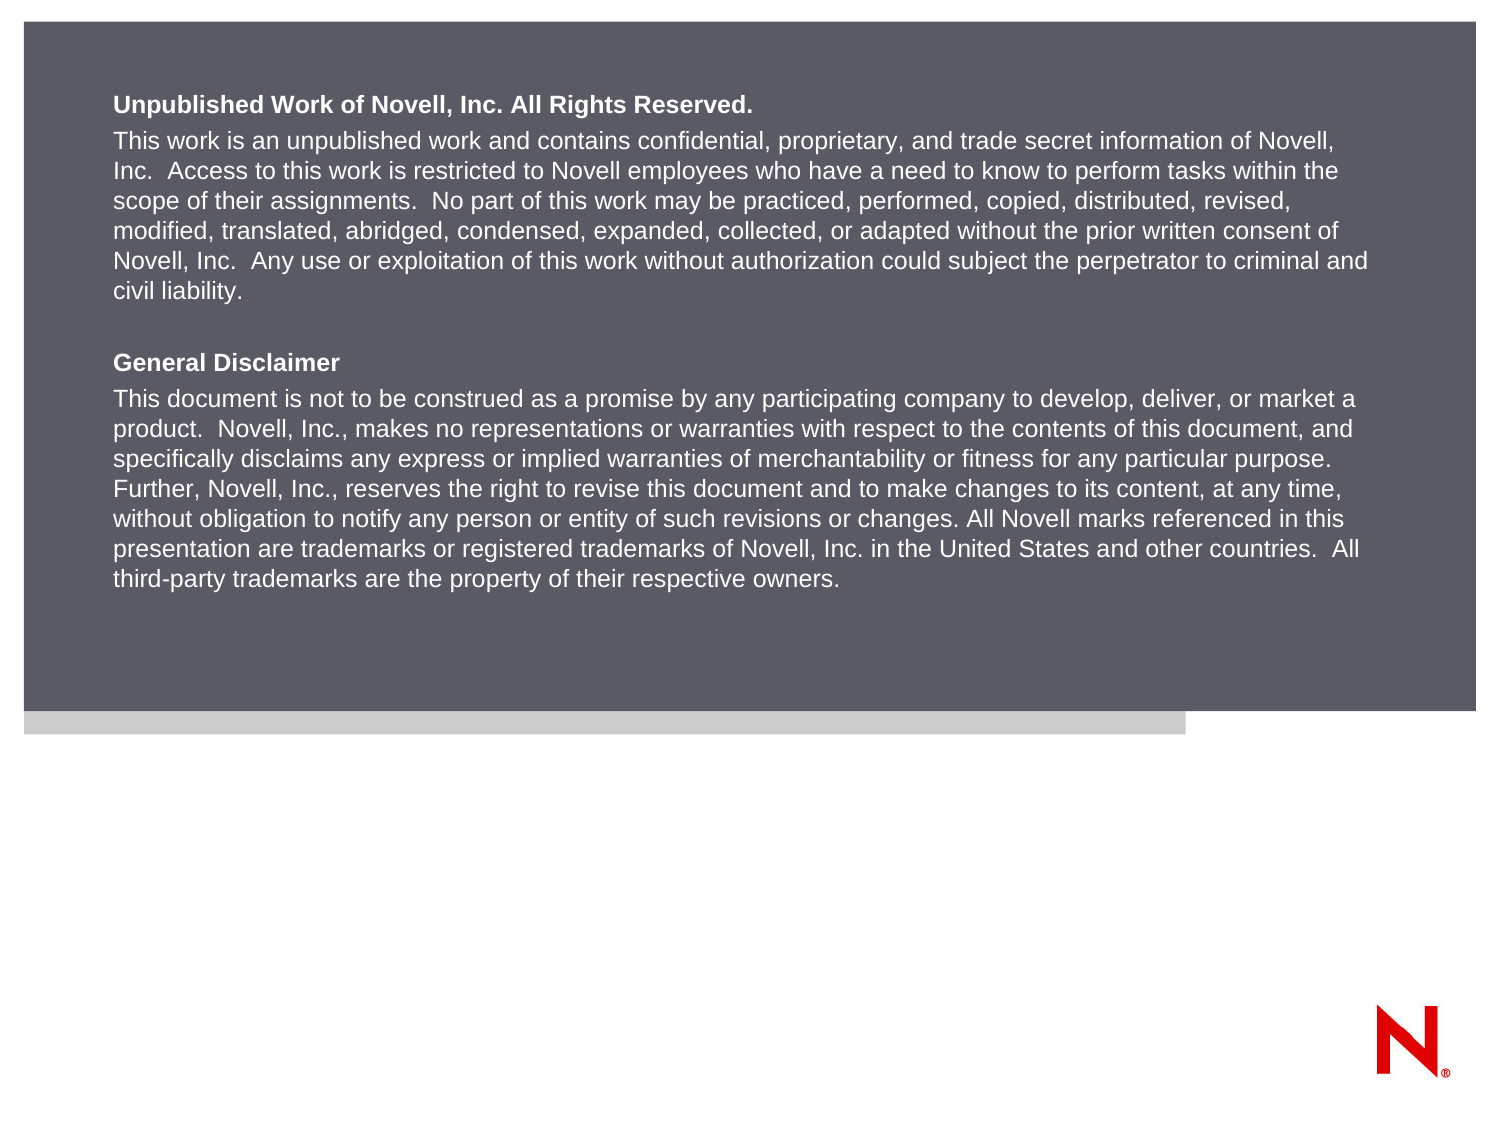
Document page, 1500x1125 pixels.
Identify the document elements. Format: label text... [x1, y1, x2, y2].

picture [1372, 1001, 1453, 1081]
list Unpublished Work of Novell, Inc. All Rights Reserved. This work is an unpublished work and contains confidential, proprietary, and trade secret information of Novell, Inc. Access to this work is restricted to Novell employees who have a need to know to perform tasks within the scope of their assignments. No part of this work may be practiced, performed, copied, distributed, revised, modified, translated, abridged, condensed, expanded, collected, or adapted without the prior written consent of Novell, Inc. Any use or exploitation of this work without authorization could subject the perpetrator to criminal and civil liability. General Disclaimer This document is not to be construed as a promise by any participating company to develop, deliver, or market a product. Novell, Inc., makes no representations or warranties with respect to the contents of this document, and specifically disclaims any express or implied warranties of merchantability or fitness for any particular purpose. Further, Novell, Inc., reserves the right to revise this document and to make changes to its content, at any time, without obligation to notify any person or entity of such revisions or changes. All Novell marks referenced in this presentation are trademarks or registered trademarks of Novell, Inc. in the United States and other countries. All third-party trademarks are the property of their respective owners. [41, 81, 1392, 614]
